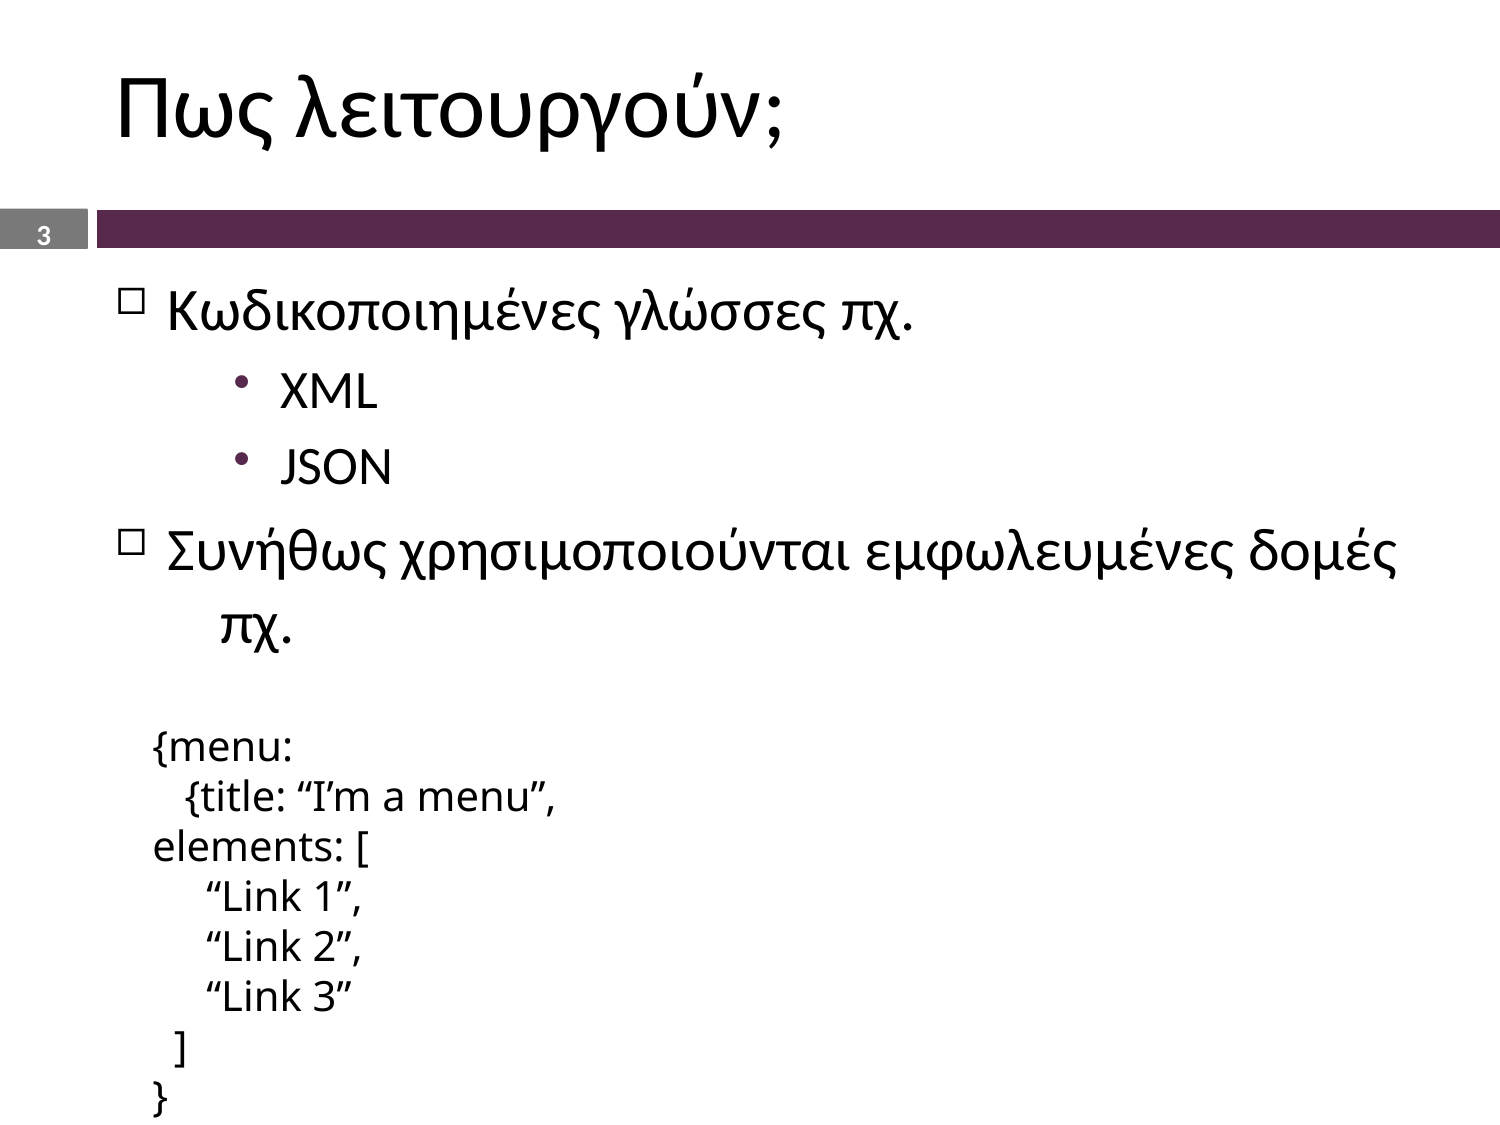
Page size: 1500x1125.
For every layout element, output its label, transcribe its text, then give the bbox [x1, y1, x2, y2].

title Πως λειτουργούν; [100, 19, 1438, 182]
text_box {menu: {title: “I’m a menu”, elements: [ “Link 1”, “Link 2”, “Link 3” ] } [137, 712, 763, 1082]
list Κωδικοποιημένες γλώσσες πχ. XML JSON Συνήθως χρησιμοποιούνται εμφωλευμένες δομές πχ. [100, 262, 1438, 1000]
text_box [0, 208, 88, 249]
